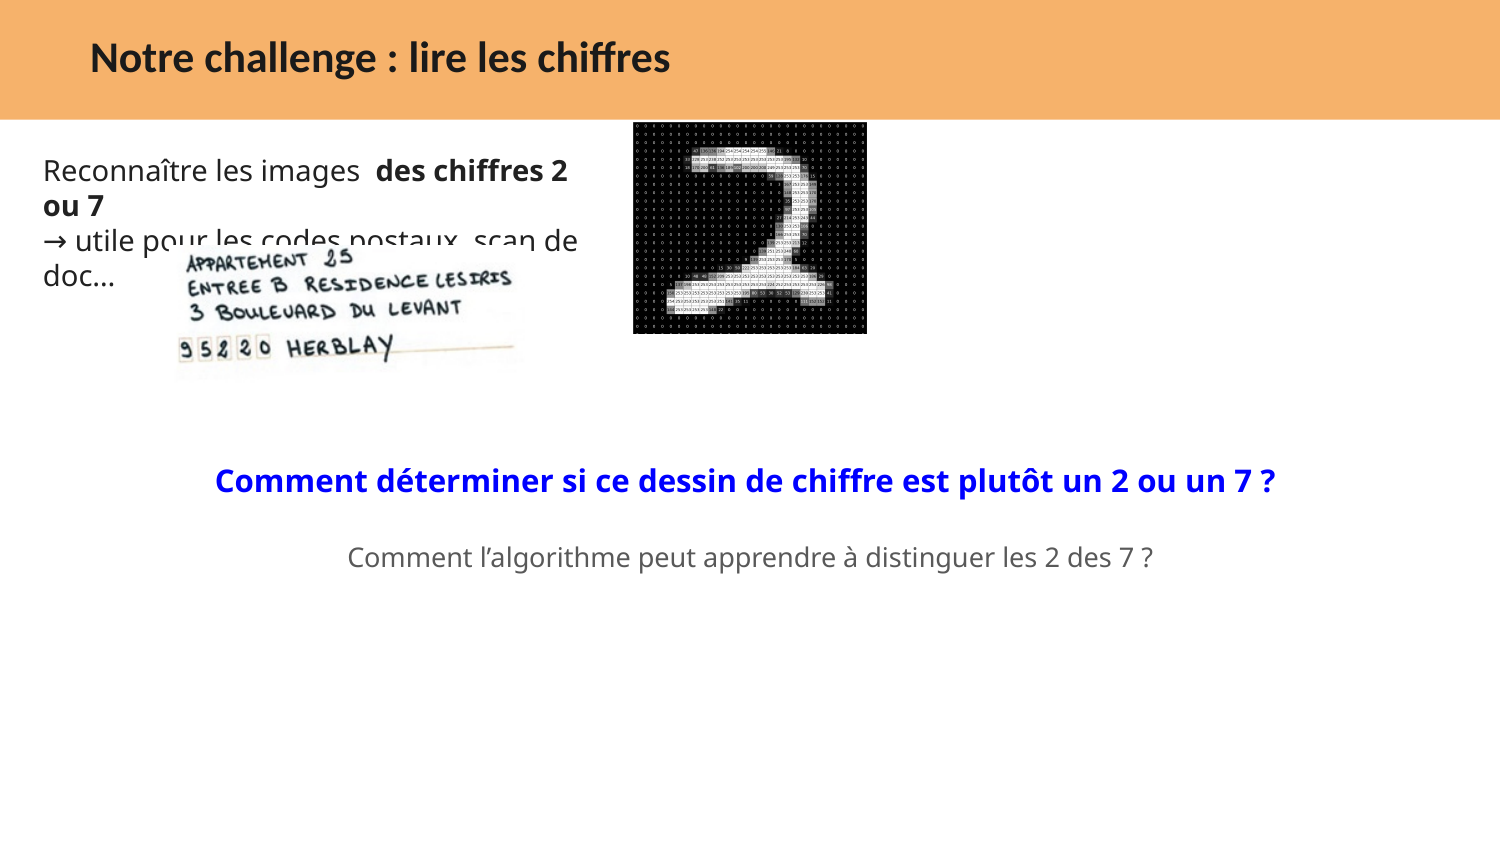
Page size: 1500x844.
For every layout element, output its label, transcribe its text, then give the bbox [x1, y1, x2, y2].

text_box Comment déterminer si ce dessin de chiffre est plutôt un 2 ou un 7 ? [196, 448, 1304, 512]
picture [630, 119, 870, 334]
picture [168, 245, 525, 399]
list Notre challenge : lire les chiffres [0, 0, 1500, 120]
text_box Reconnaître les images des chiffres 2 ou 7 → utile pour les codes postaux, scan de doc… [27, 137, 620, 308]
text_box Comment l’algorithme peut apprendre à distinguer les 2 des 7 ? [215, 525, 1285, 588]
